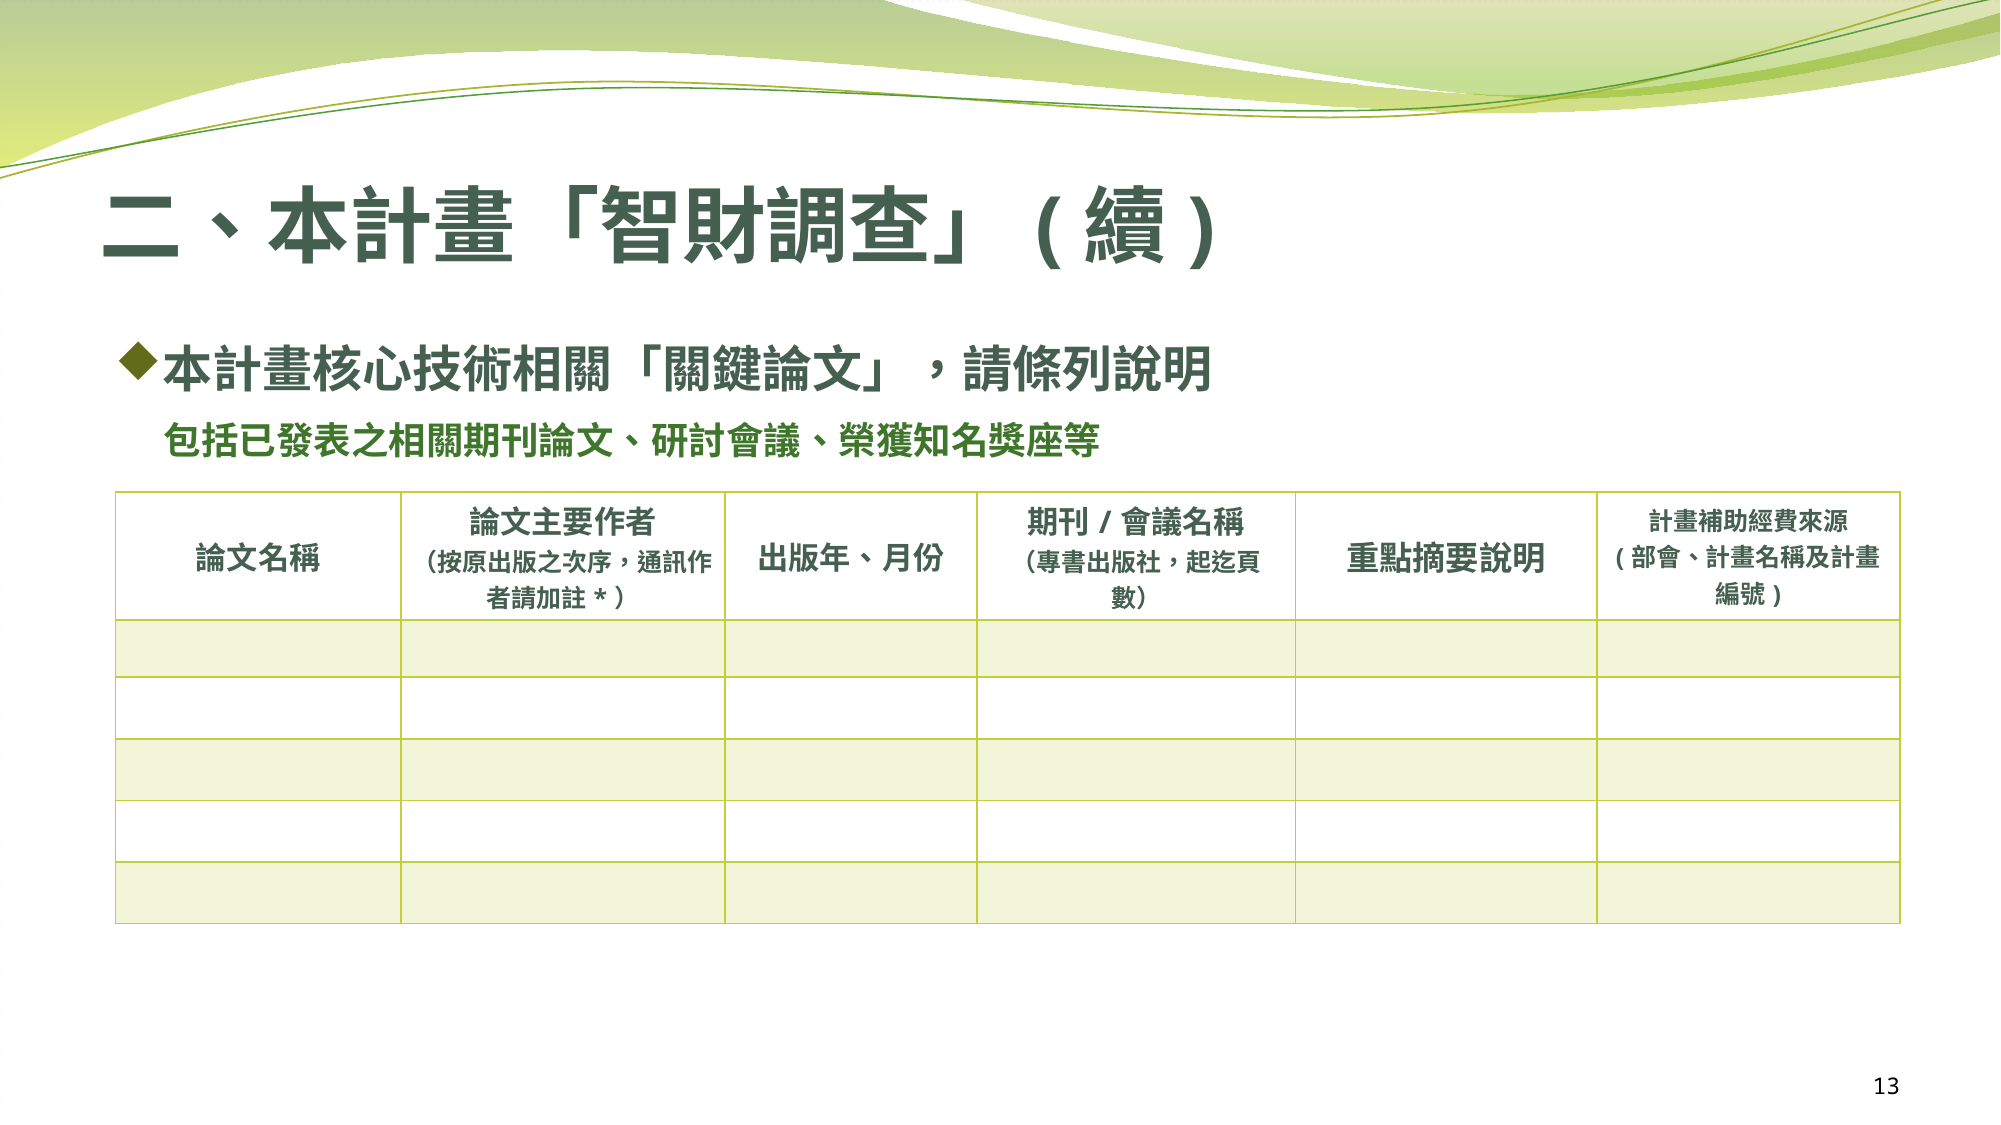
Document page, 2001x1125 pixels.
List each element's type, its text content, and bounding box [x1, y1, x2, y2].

table_cell [1598, 863, 1899, 923]
table_cell [1598, 740, 1899, 800]
table_header 重點摘要說明 [1296, 493, 1596, 619]
table_cell [978, 621, 1295, 676]
table_header 期刊/會議名稱 （專書出版社，起迄頁數） [978, 493, 1295, 619]
table_cell [116, 863, 400, 923]
table_cell [726, 740, 976, 800]
table_cell [978, 740, 1295, 800]
table_header 計畫補助經費來源 (部會、計畫名稱及計畫編號) [1598, 493, 1899, 619]
title 二、本計畫「智財調查」(續) [99, 85, 1900, 274]
table_cell [402, 801, 724, 861]
table_cell [402, 621, 724, 676]
table_cell [726, 621, 976, 676]
table_cell [978, 863, 1295, 923]
table_cell [1296, 621, 1596, 676]
table_header 論文主要作者 （按原出版之次序，通訊作者請加註*） [402, 493, 724, 619]
table_cell [978, 801, 1295, 861]
table_cell [116, 801, 400, 861]
table_cell [116, 678, 400, 738]
table_cell [1296, 740, 1596, 800]
slide_number <編號> [1733, 1042, 1900, 1103]
table_cell [726, 801, 976, 861]
table_cell [1296, 678, 1596, 738]
table_header 出版年、月份 [726, 493, 976, 619]
table_cell [1598, 678, 1899, 738]
table_cell [1598, 801, 1899, 861]
table_cell [726, 863, 976, 923]
list 本計畫核心技術相關「關鍵論文」，請條列說明 [99, 300, 1935, 413]
text_box 包括已發表之相關期刊論文、研討會議、榮獲知名獎座等 [148, 387, 1886, 470]
table_cell [726, 678, 976, 738]
table_header 論文名稱 [116, 493, 400, 619]
table_cell [402, 740, 724, 800]
table_cell [402, 863, 724, 923]
table_cell [978, 678, 1295, 738]
table_cell [1296, 863, 1596, 923]
table_cell [116, 740, 400, 800]
table_cell [116, 621, 400, 676]
table_cell [1598, 621, 1899, 676]
table_cell [1296, 801, 1596, 861]
table_cell [402, 678, 724, 738]
